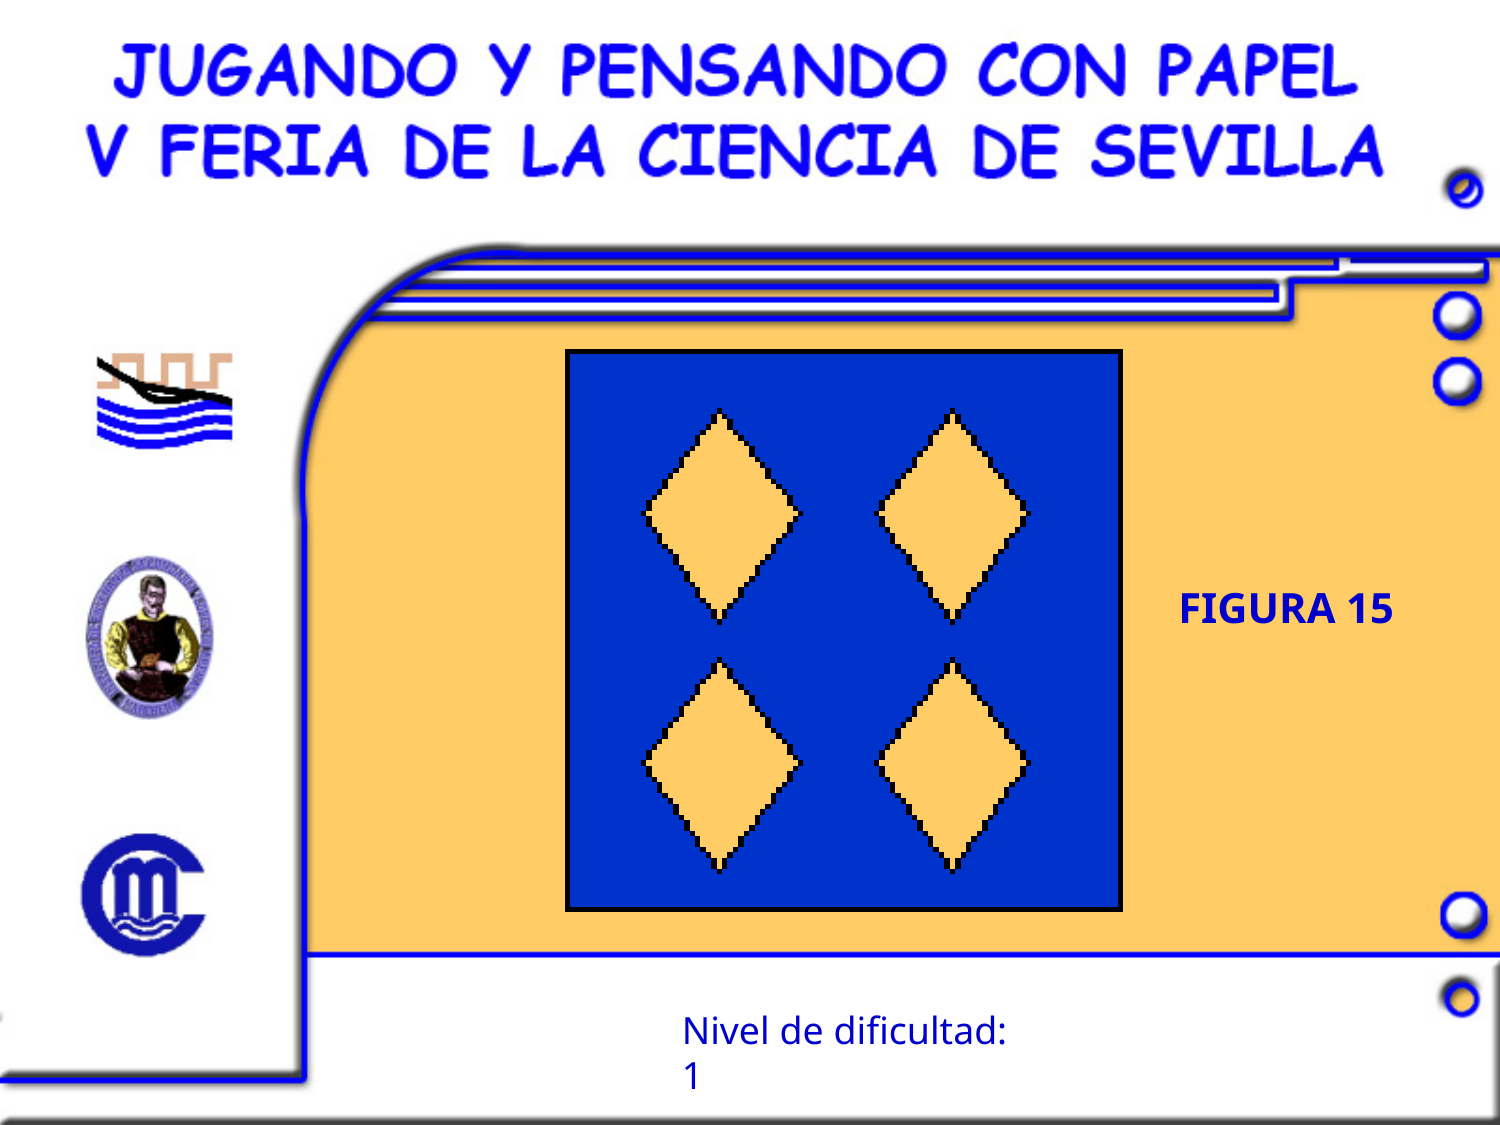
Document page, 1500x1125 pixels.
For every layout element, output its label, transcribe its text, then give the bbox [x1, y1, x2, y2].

picture [0, 0, 1500, 1125]
text_box FIGURA 15 [1163, 574, 1424, 640]
text_box Nivel de dificultad: 1 [667, 999, 1034, 1105]
